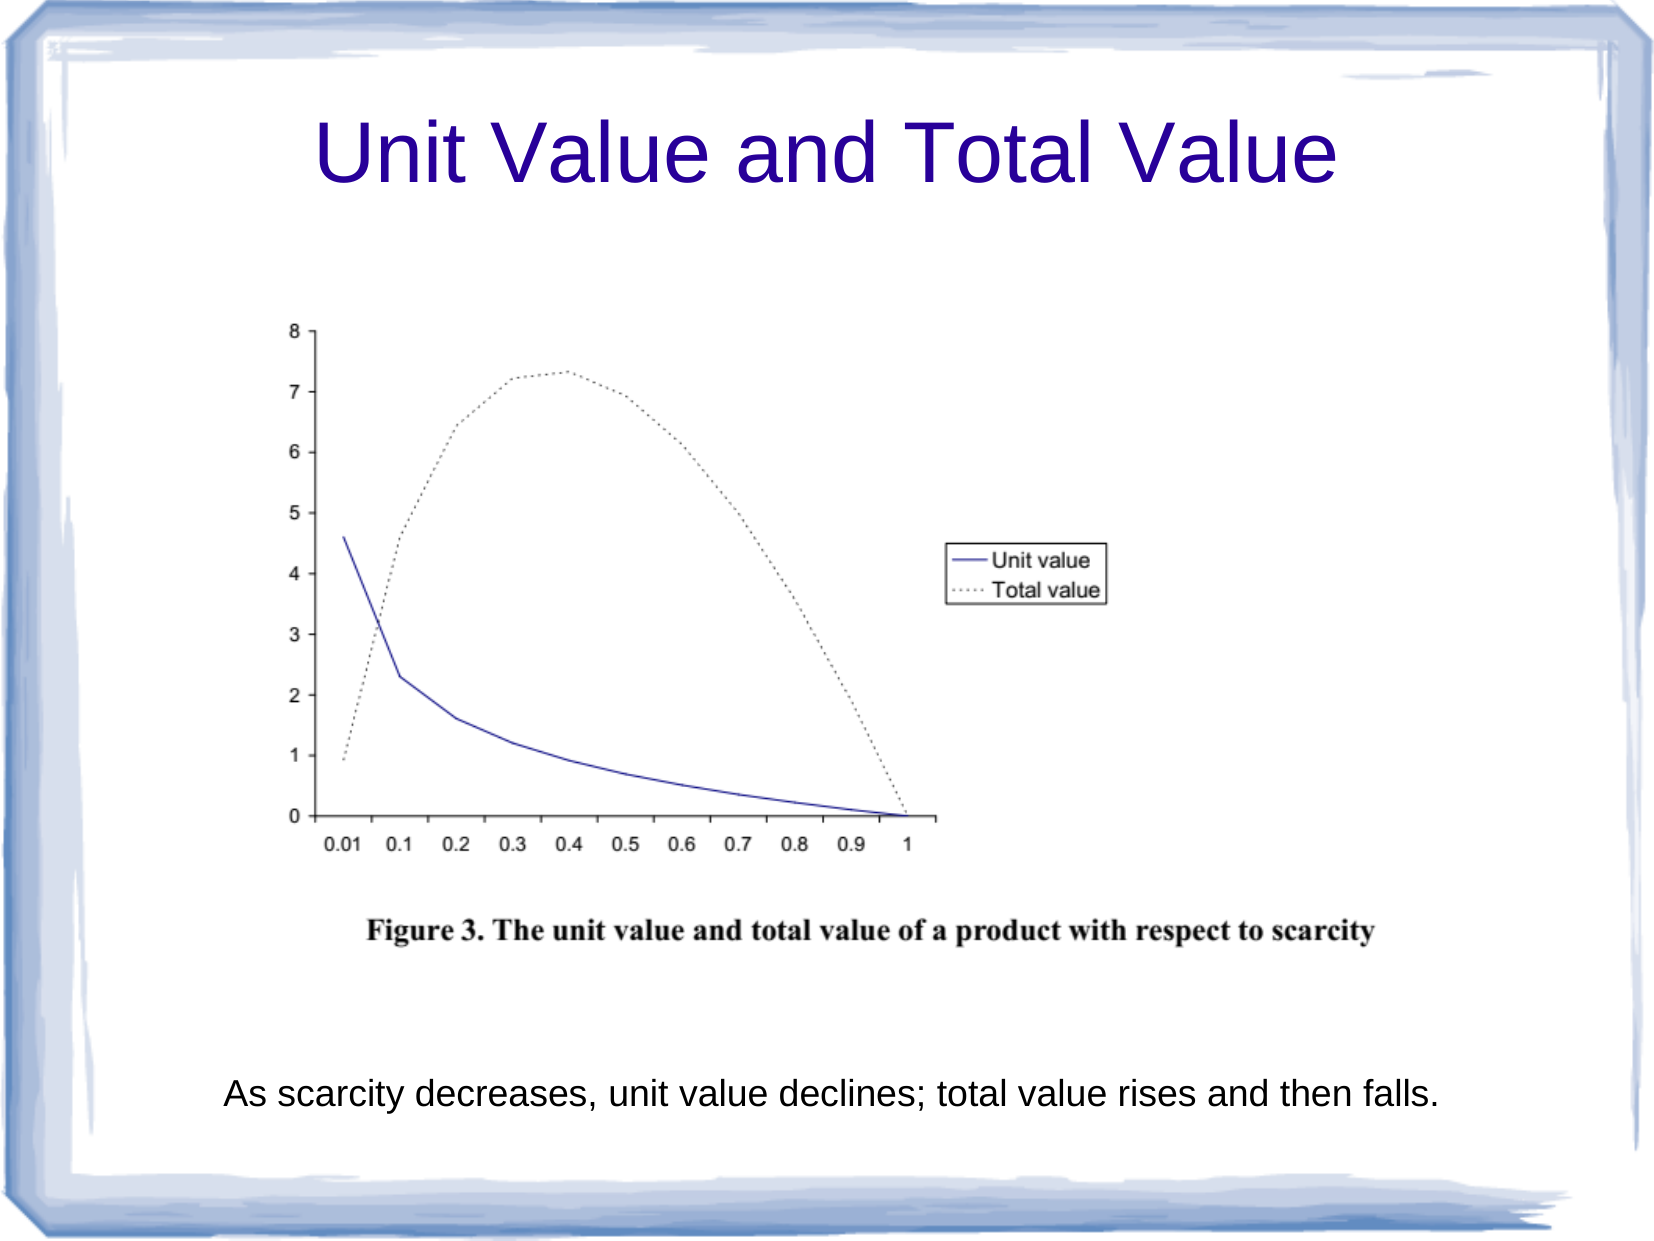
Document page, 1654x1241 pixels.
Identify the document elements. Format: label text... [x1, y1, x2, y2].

title Unit Value and Total Value [82, 49, 1571, 257]
text_box As scarcity decreases, unit value declines; total value rises and then falls. [208, 1065, 1456, 1122]
picture [0, 0, 1654, 1241]
